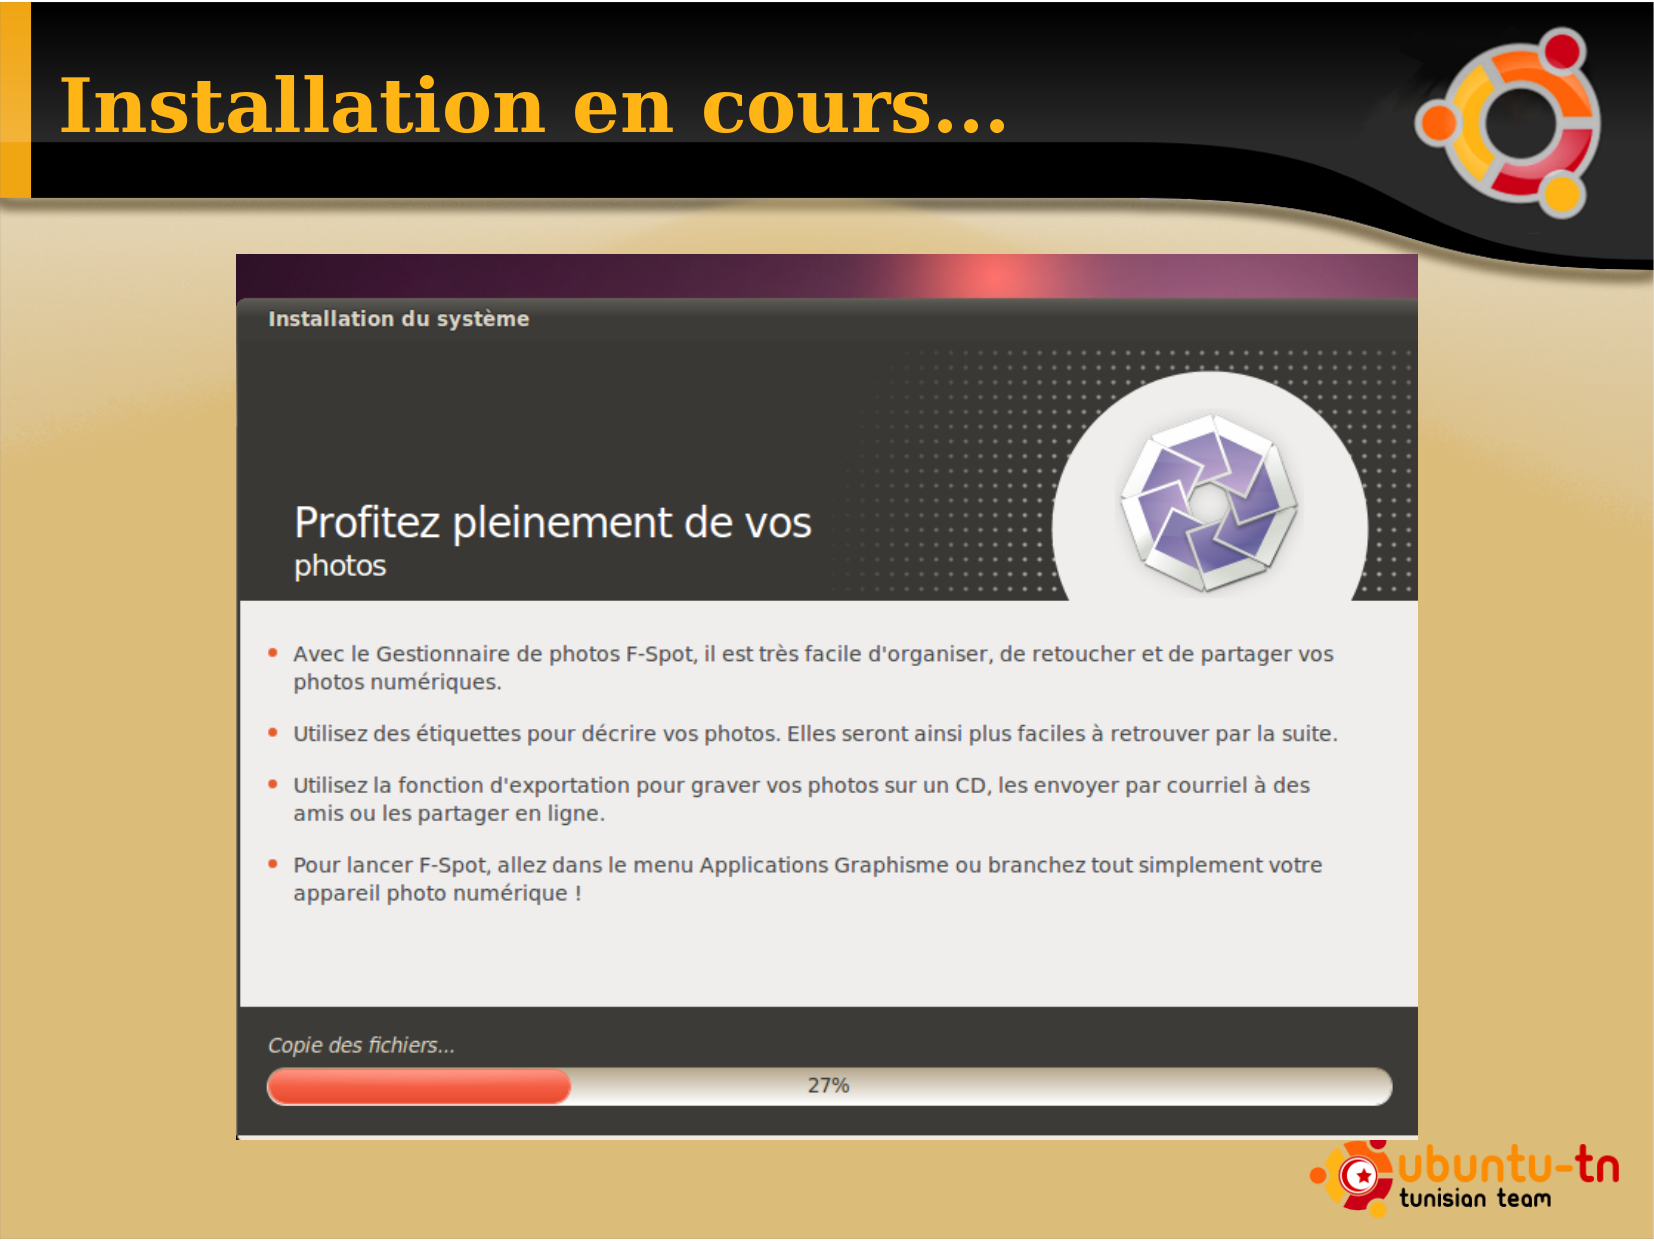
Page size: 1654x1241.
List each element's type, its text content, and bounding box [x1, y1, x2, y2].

title Installation en cours... [59, 9, 1447, 202]
picture [0, 0, 1654, 1241]
